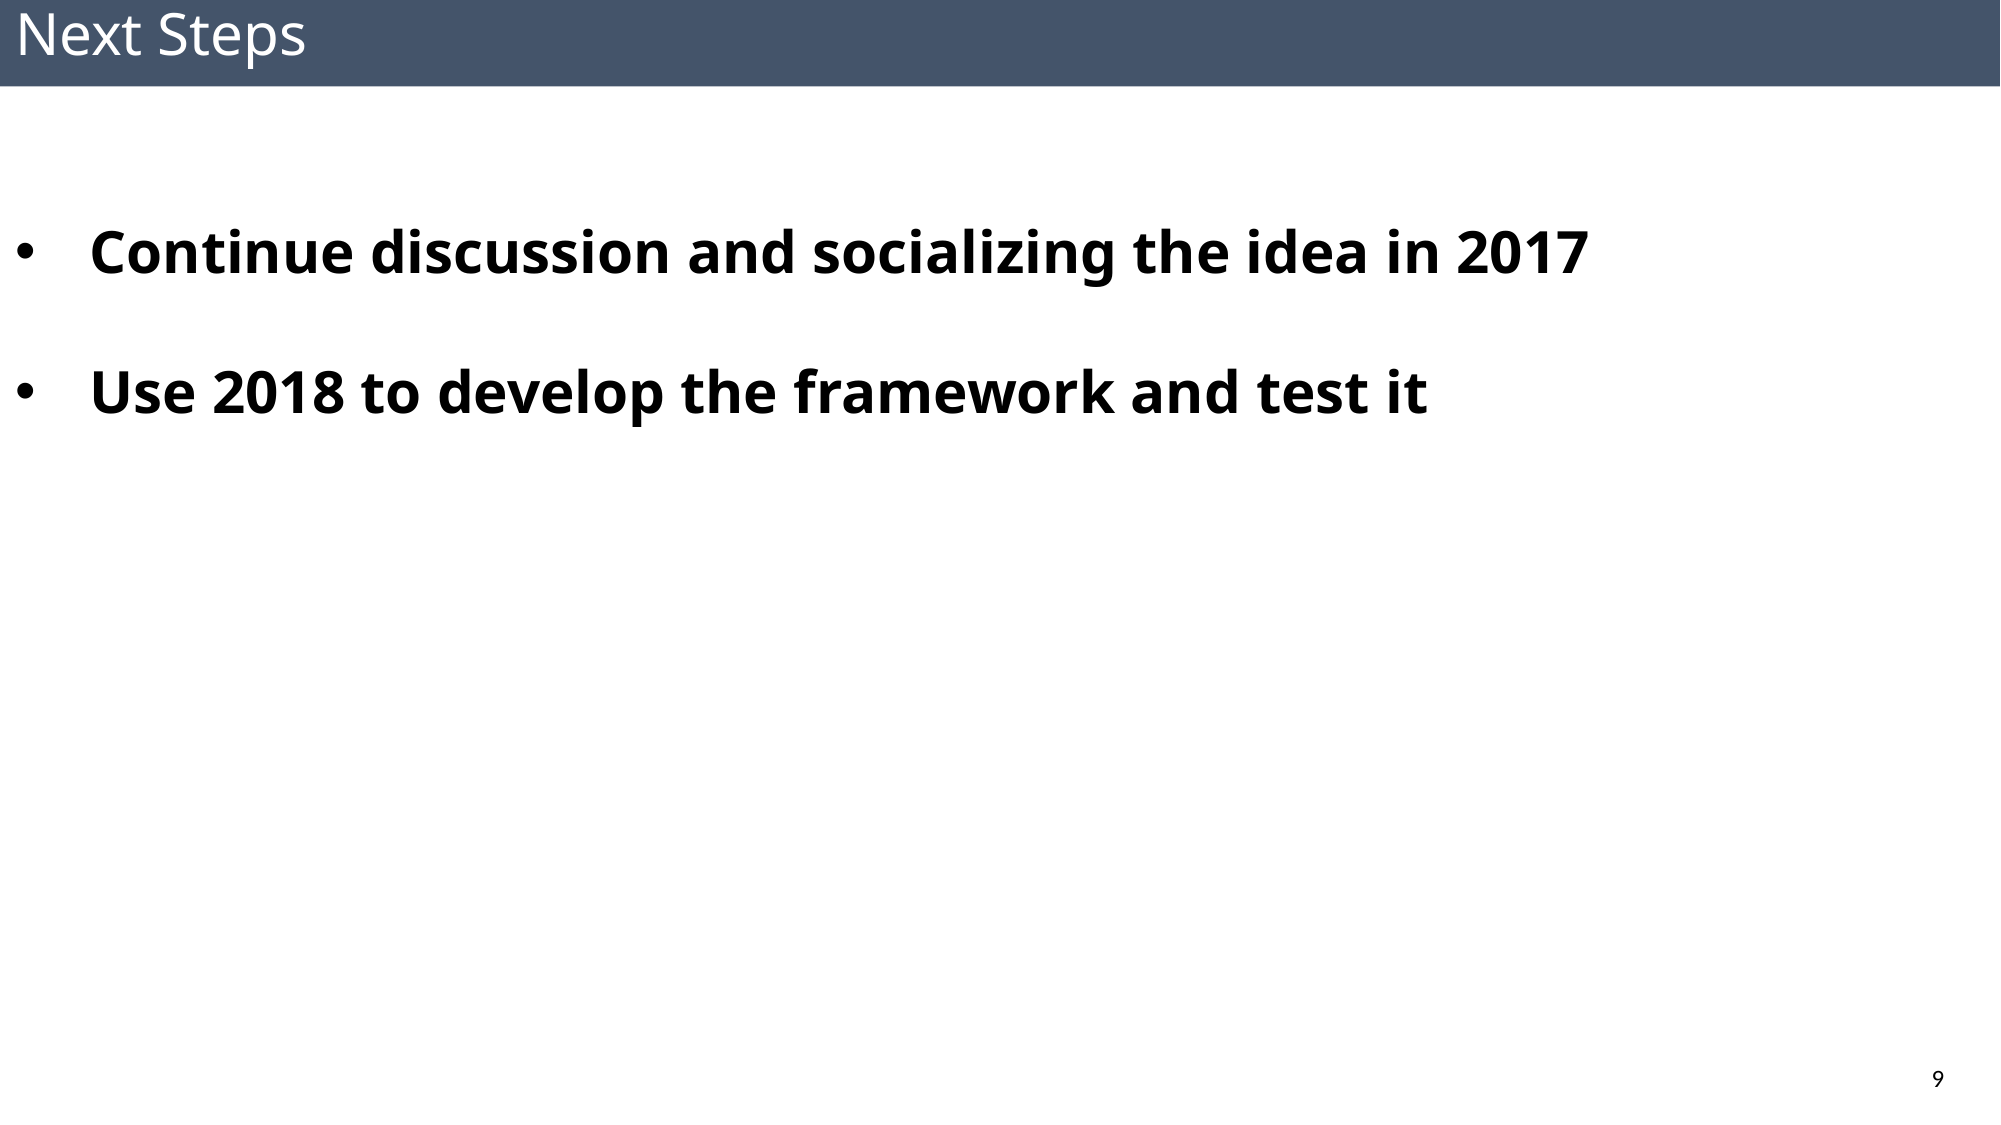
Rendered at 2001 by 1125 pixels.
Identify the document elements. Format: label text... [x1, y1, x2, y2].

text_box Continue discussion and socializing the idea in 2017 Use 2018 to develop the framework and test it [0, 208, 2000, 434]
slide_number <number> [1893, 1047, 1983, 1108]
text_box Next Steps [0, 0, 2000, 87]
